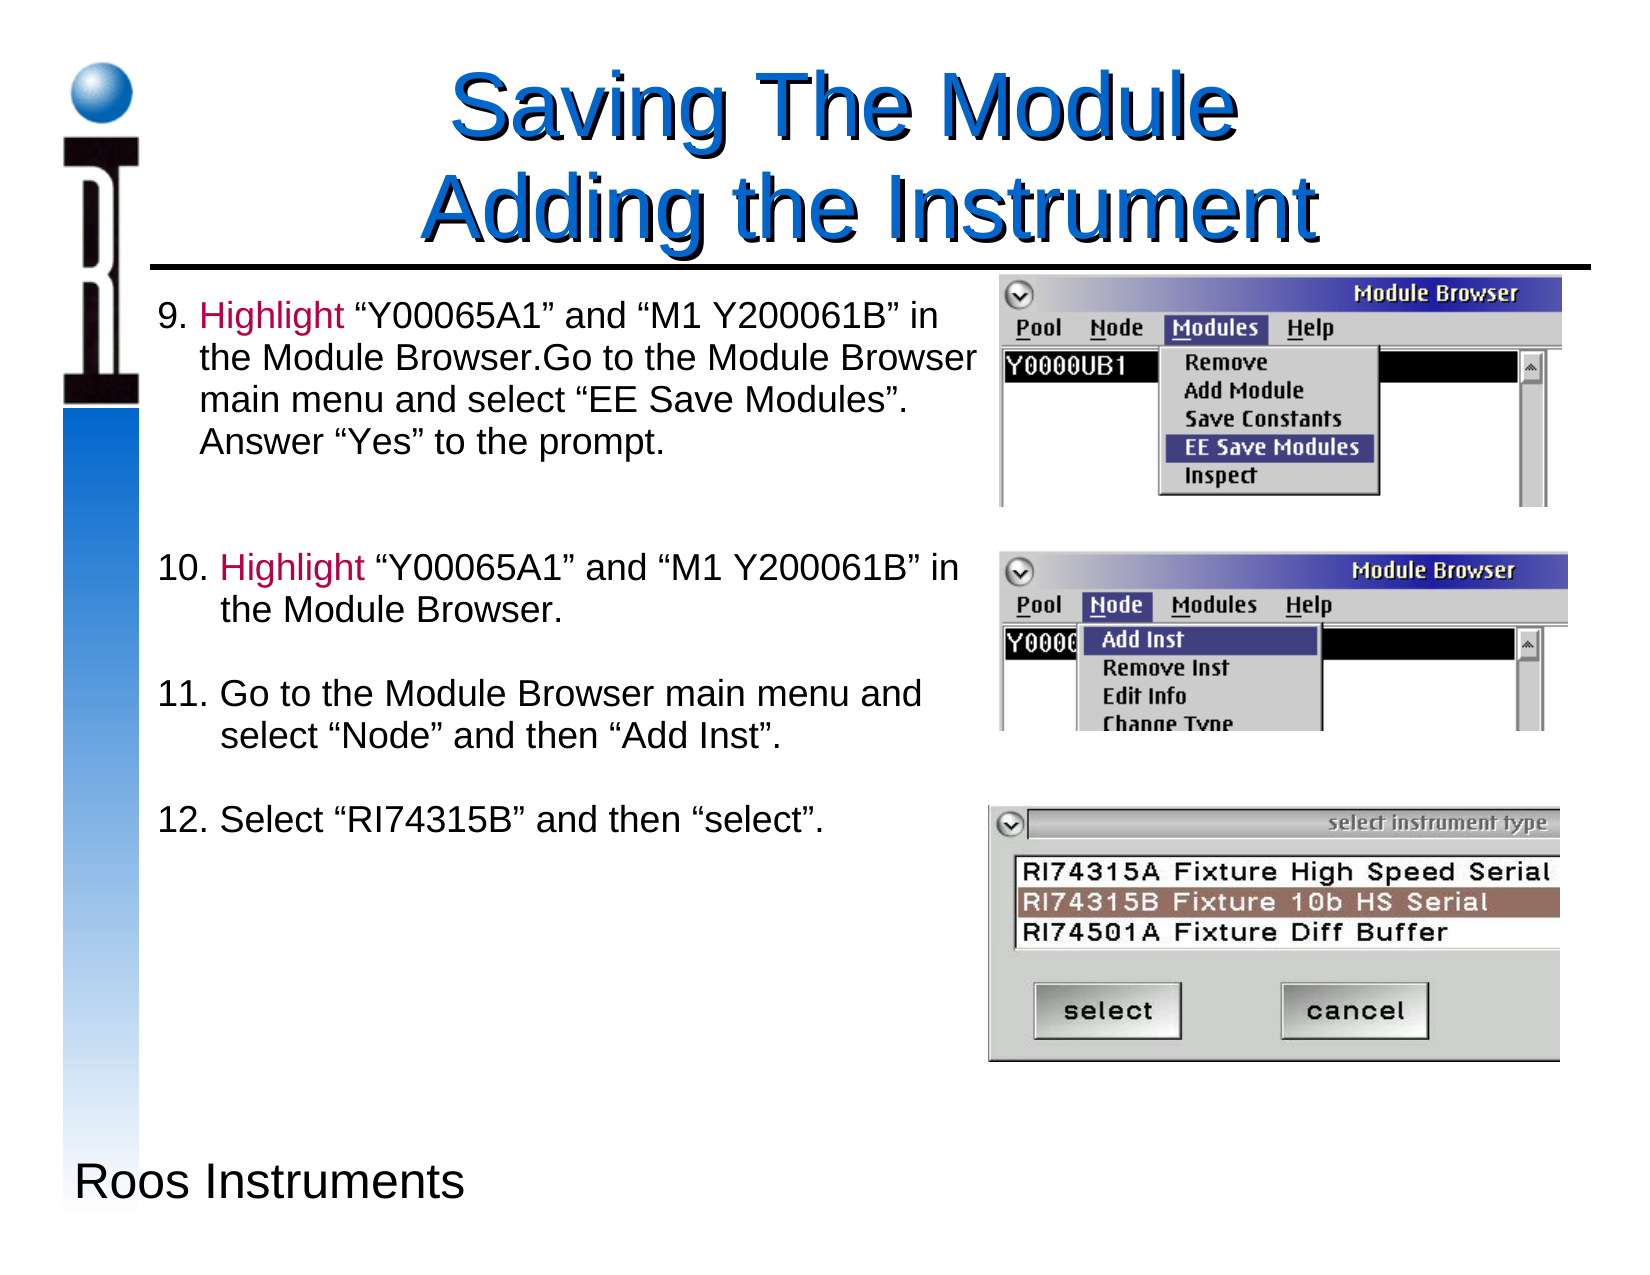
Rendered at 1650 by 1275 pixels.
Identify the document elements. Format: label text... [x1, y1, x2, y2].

picture [999, 273, 1562, 507]
text_box 9. Highlight “Y00065A1” and “M1 Y200061B” in the Module Browser.Go to the Module Browser main menu and select “EE Save Modules”. Answer “Yes” to the prompt. 10. Highlight “Y00065A1” and “M1 Y200061B” in the Module Browser. 11. Go to the Module Browser main menu and select “Node” and then “Add Inst”. 12. Select “RI74315B” and then “select”. [142, 287, 991, 1231]
title Saving The Module Adding the Instrument [147, 53, 1591, 259]
picture [988, 805, 1560, 1062]
picture [59, 59, 144, 411]
picture [998, 550, 1568, 731]
